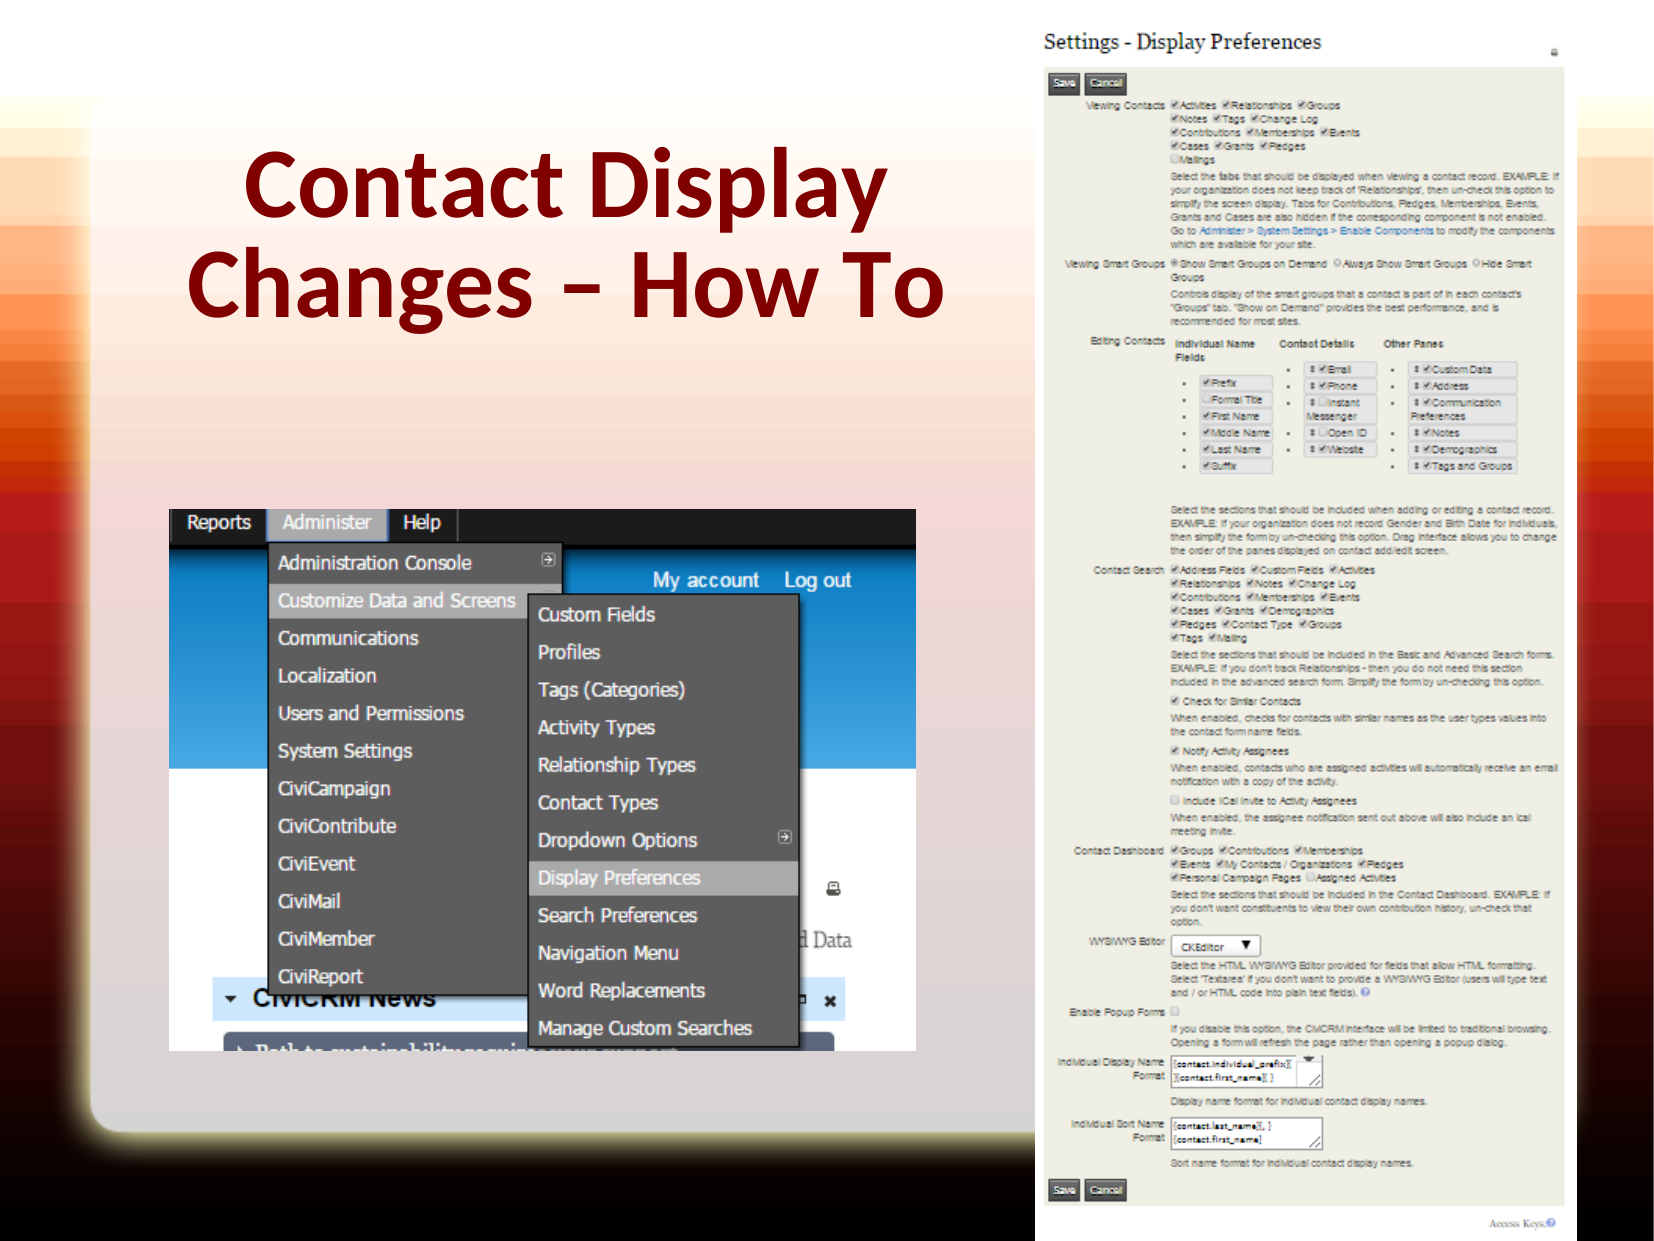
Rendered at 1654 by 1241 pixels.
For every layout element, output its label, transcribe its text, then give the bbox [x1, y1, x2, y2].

text_box Contact Display Changes – How To [135, 120, 1000, 365]
picture [0, 0, 1654, 1241]
